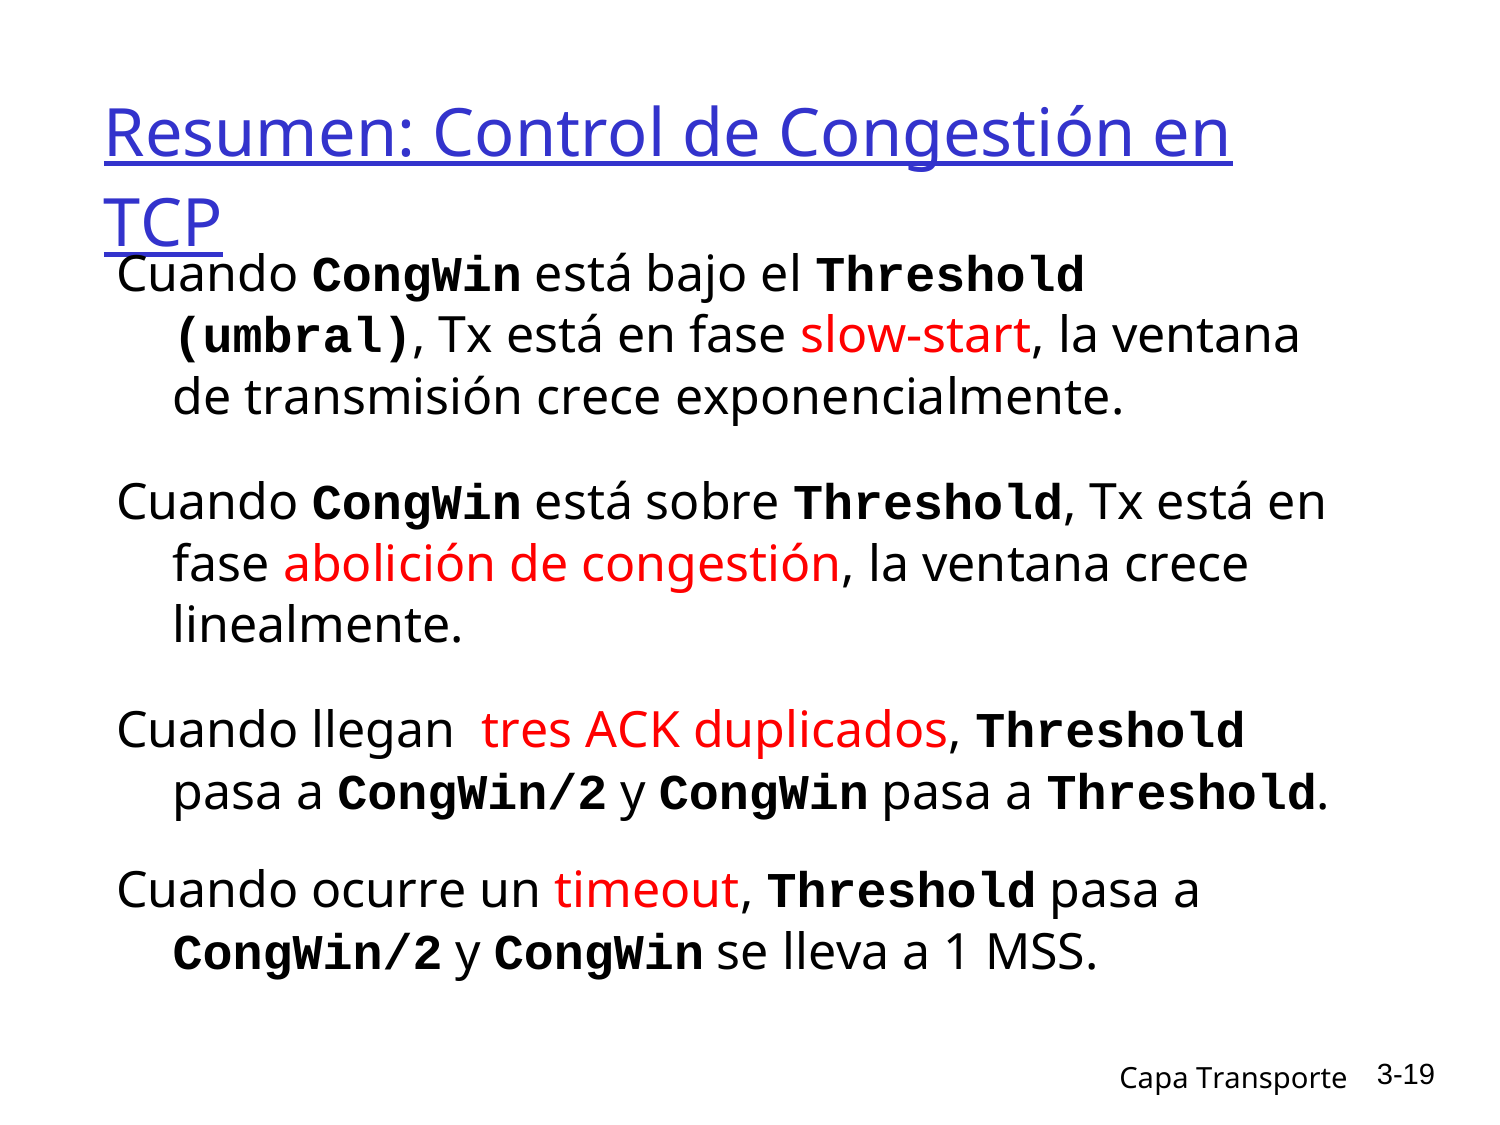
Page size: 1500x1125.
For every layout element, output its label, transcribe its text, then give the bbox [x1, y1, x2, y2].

list Cuando CongWin está bajo el Threshold (umbral), Tx está en fase slow-start, la ventana de transmisión crece exponencialmente. Cuando CongWin está sobre Threshold, Tx está en fase abolición de congestión, la ventana crece linealmente. Cuando llegan tres ACK duplicados, Threshold pasa a CongWin/2 y CongWin pasa a Threshold. Cuando ocurre un timeout, Threshold pasa a CongWin/2 y CongWin se lleva a 1 MSS. [101, 234, 1377, 1009]
title Resumen: Control de Congestión en TCP [89, 81, 1365, 270]
